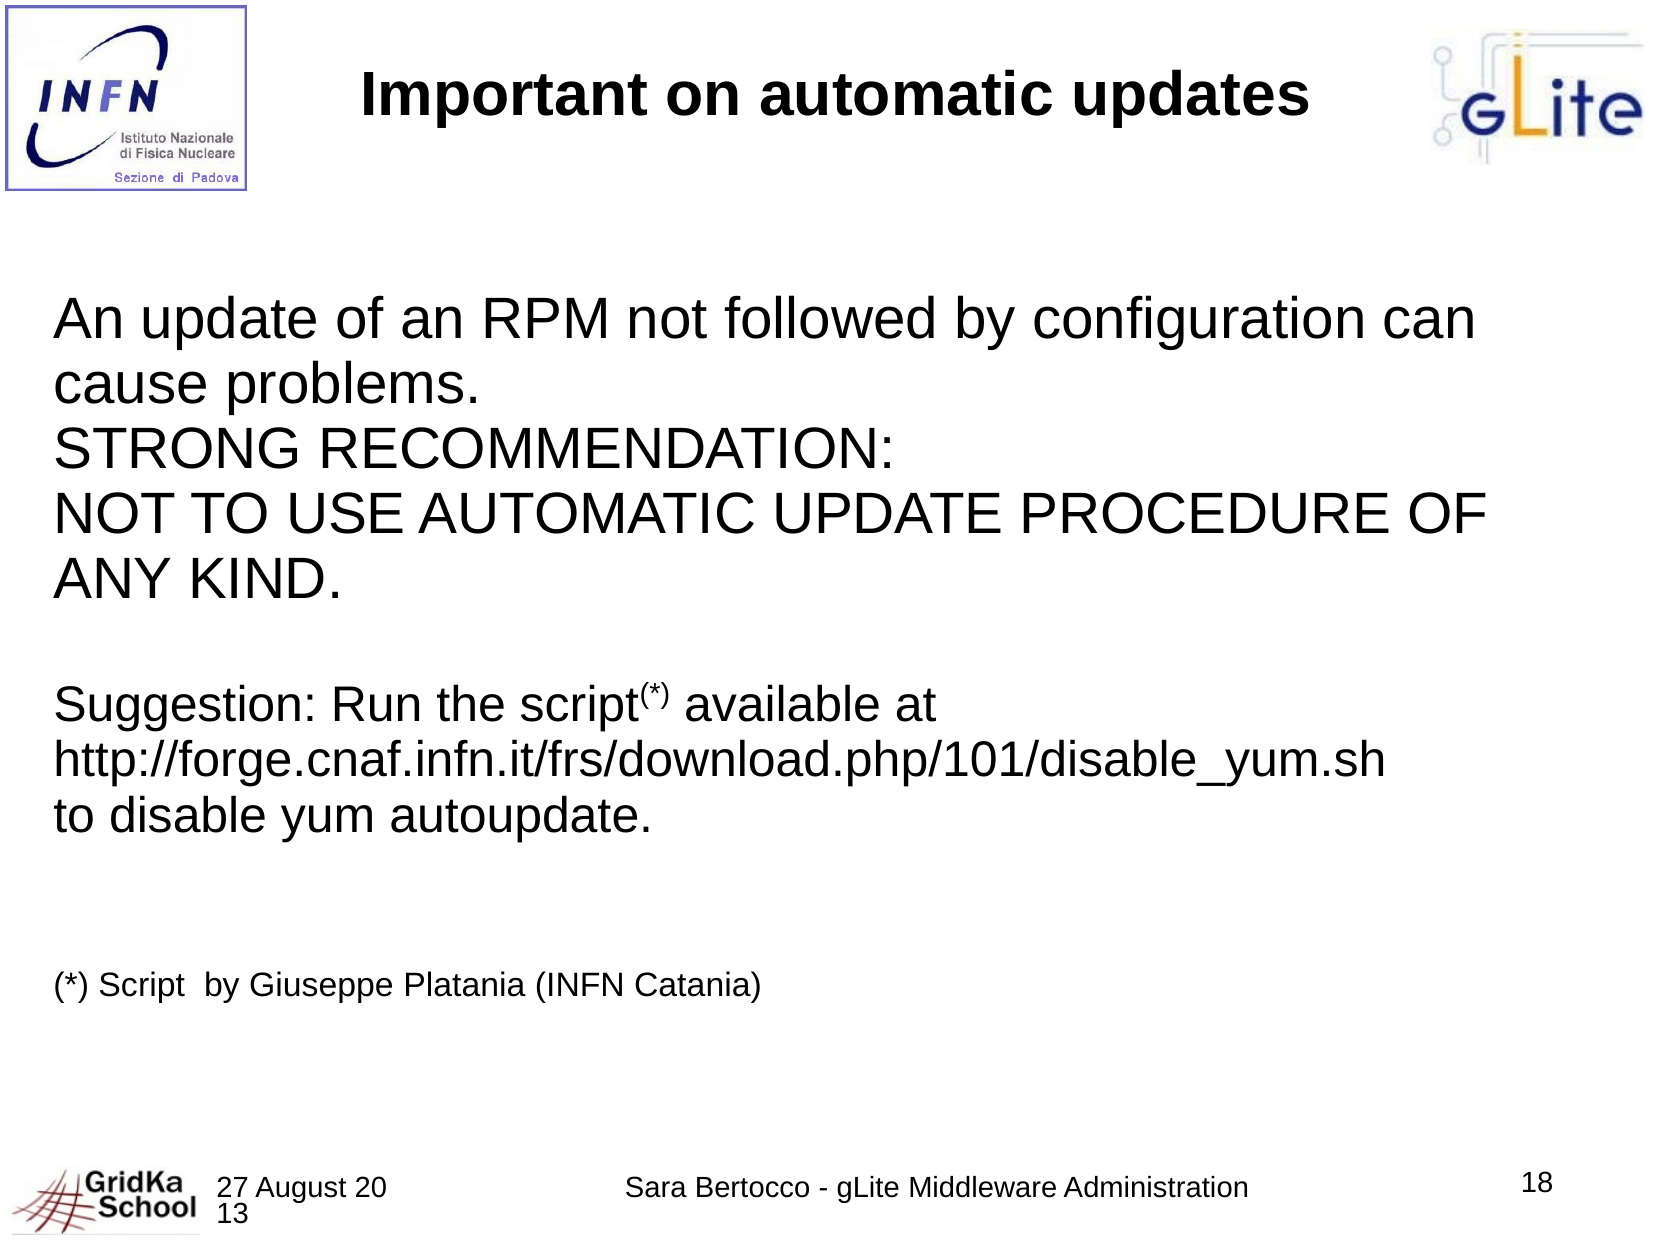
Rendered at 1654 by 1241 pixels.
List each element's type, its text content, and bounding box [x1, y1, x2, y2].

picture [12, 1166, 200, 1235]
picture [5, 5, 247, 192]
title Important on automatic updates [247, 7, 1645, 181]
text_box An update of an RPM not followed by configuration can cause problems. STRONG RECOMMENDATION: NOT TO USE AUTOMATIC UPDATE PROCEDURE OF ANY KIND. Suggestion: Run the script(*) available at http://forge.cnaf.infn.it/frs/download.php/101/disable_yum.sh to disable yum autoupdate. (*) Script by Giuseppe Platania (INFN Catania) [38, 278, 1549, 1041]
picture [1430, 29, 1645, 166]
